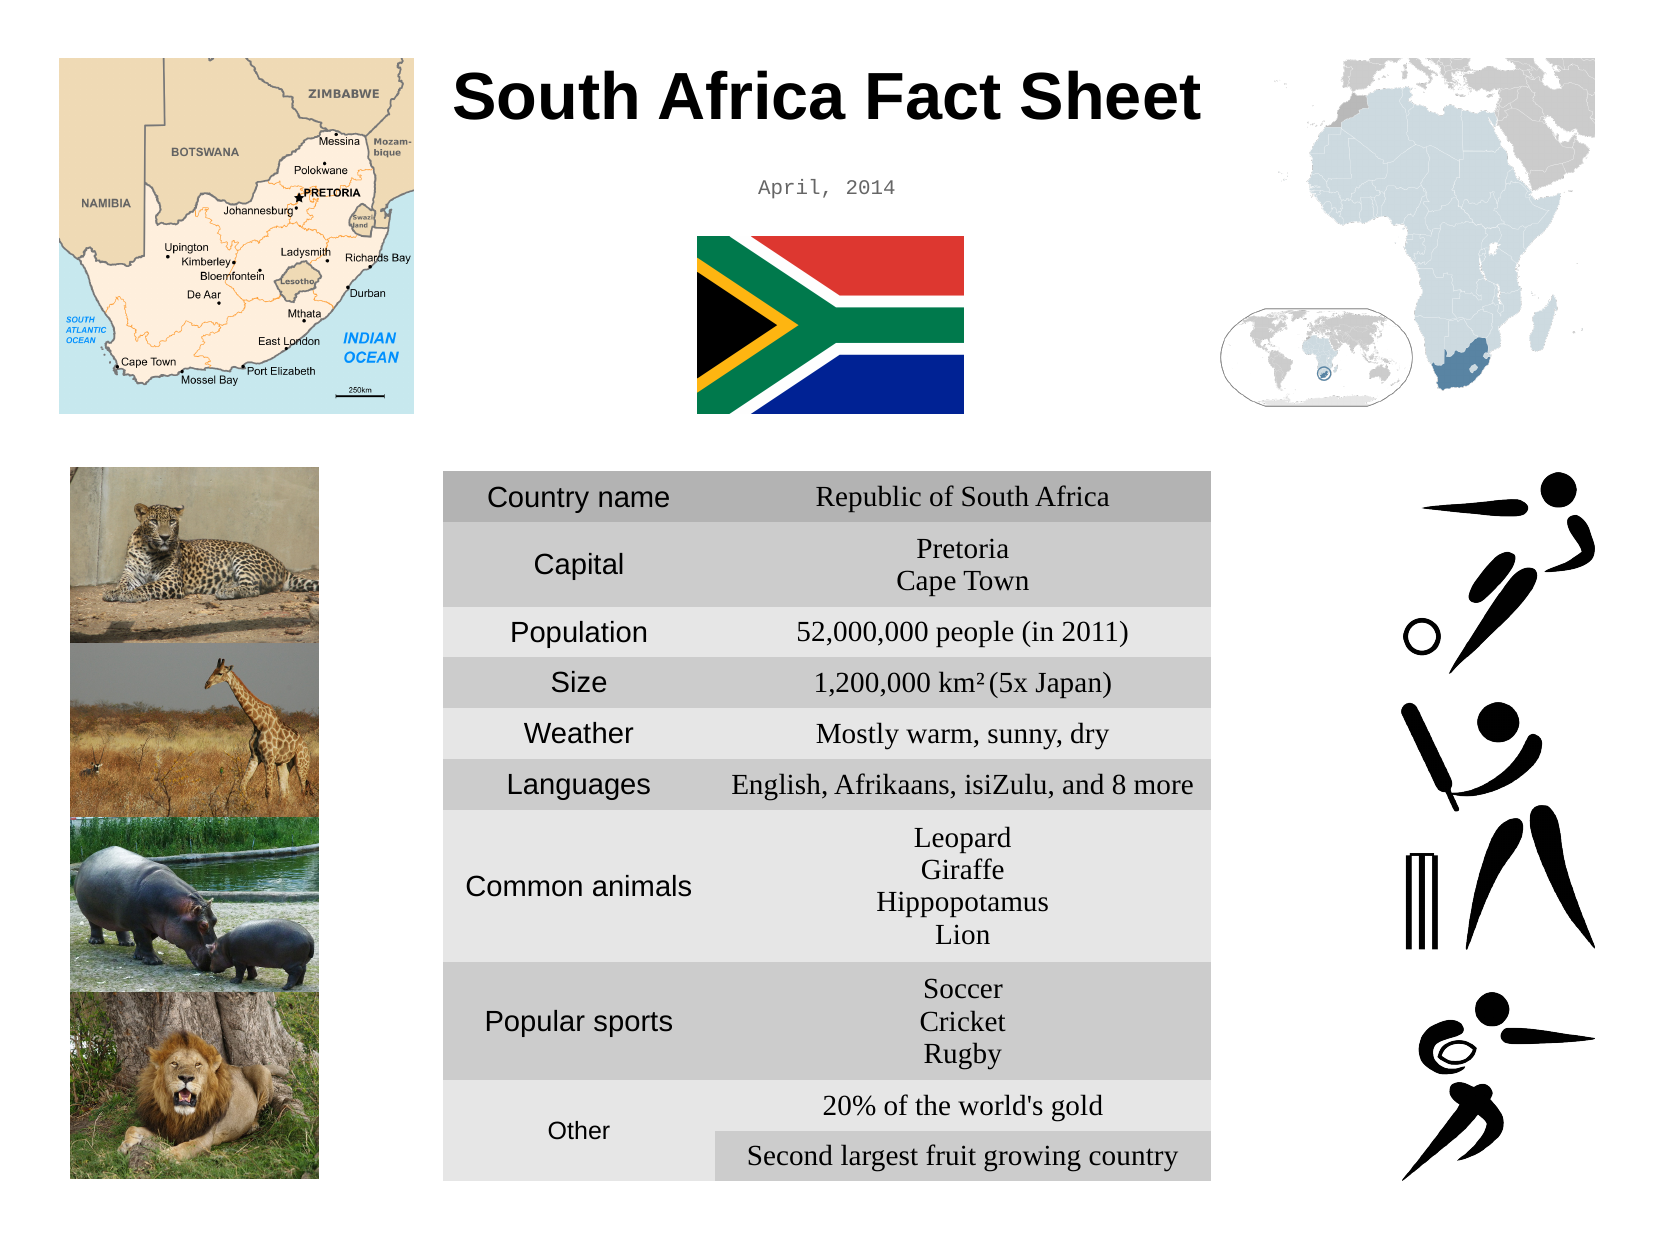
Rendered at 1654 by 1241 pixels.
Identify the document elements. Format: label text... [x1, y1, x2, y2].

table_header Country name [443, 471, 715, 522]
picture [1212, 58, 1595, 414]
table_cell Leopard Giraffe Hippopotamus Lion [715, 810, 1211, 962]
table_cell Mostly warm, sunny, dry [715, 708, 1211, 759]
table_cell Population [443, 607, 715, 657]
picture [70, 467, 319, 1179]
table_cell 1,200,000 km² (5x Japan) [715, 657, 1211, 708]
table_cell Common animals [443, 810, 715, 962]
picture [697, 236, 964, 414]
table_cell Size [443, 657, 715, 708]
table_cell 52,000,000 people (in 2011) [715, 607, 1211, 657]
table_cell English, Afrikaans, isiZulu, and 8 more [715, 759, 1211, 810]
table_cell Soccer Cricket Rugby [715, 962, 1211, 1080]
table_cell Capital [443, 522, 715, 607]
table_cell Popular sports [443, 962, 715, 1080]
table_cell Other [443, 1080, 715, 1181]
table_cell 20% of the world's gold [715, 1080, 1211, 1131]
table_cell Weather [443, 708, 715, 759]
table_cell Second largest fruit growing country [715, 1131, 1211, 1181]
picture [1403, 472, 1595, 674]
table_cell Languages [443, 759, 715, 810]
title South Africa Fact Sheet [451, 59, 1203, 134]
text_box April, 2014 [743, 129, 911, 236]
picture [59, 58, 414, 414]
table_header Republic of South Africa [715, 471, 1211, 522]
picture [1402, 992, 1595, 1182]
picture [1401, 702, 1595, 950]
table_cell Pretoria Cape Town [715, 522, 1211, 607]
